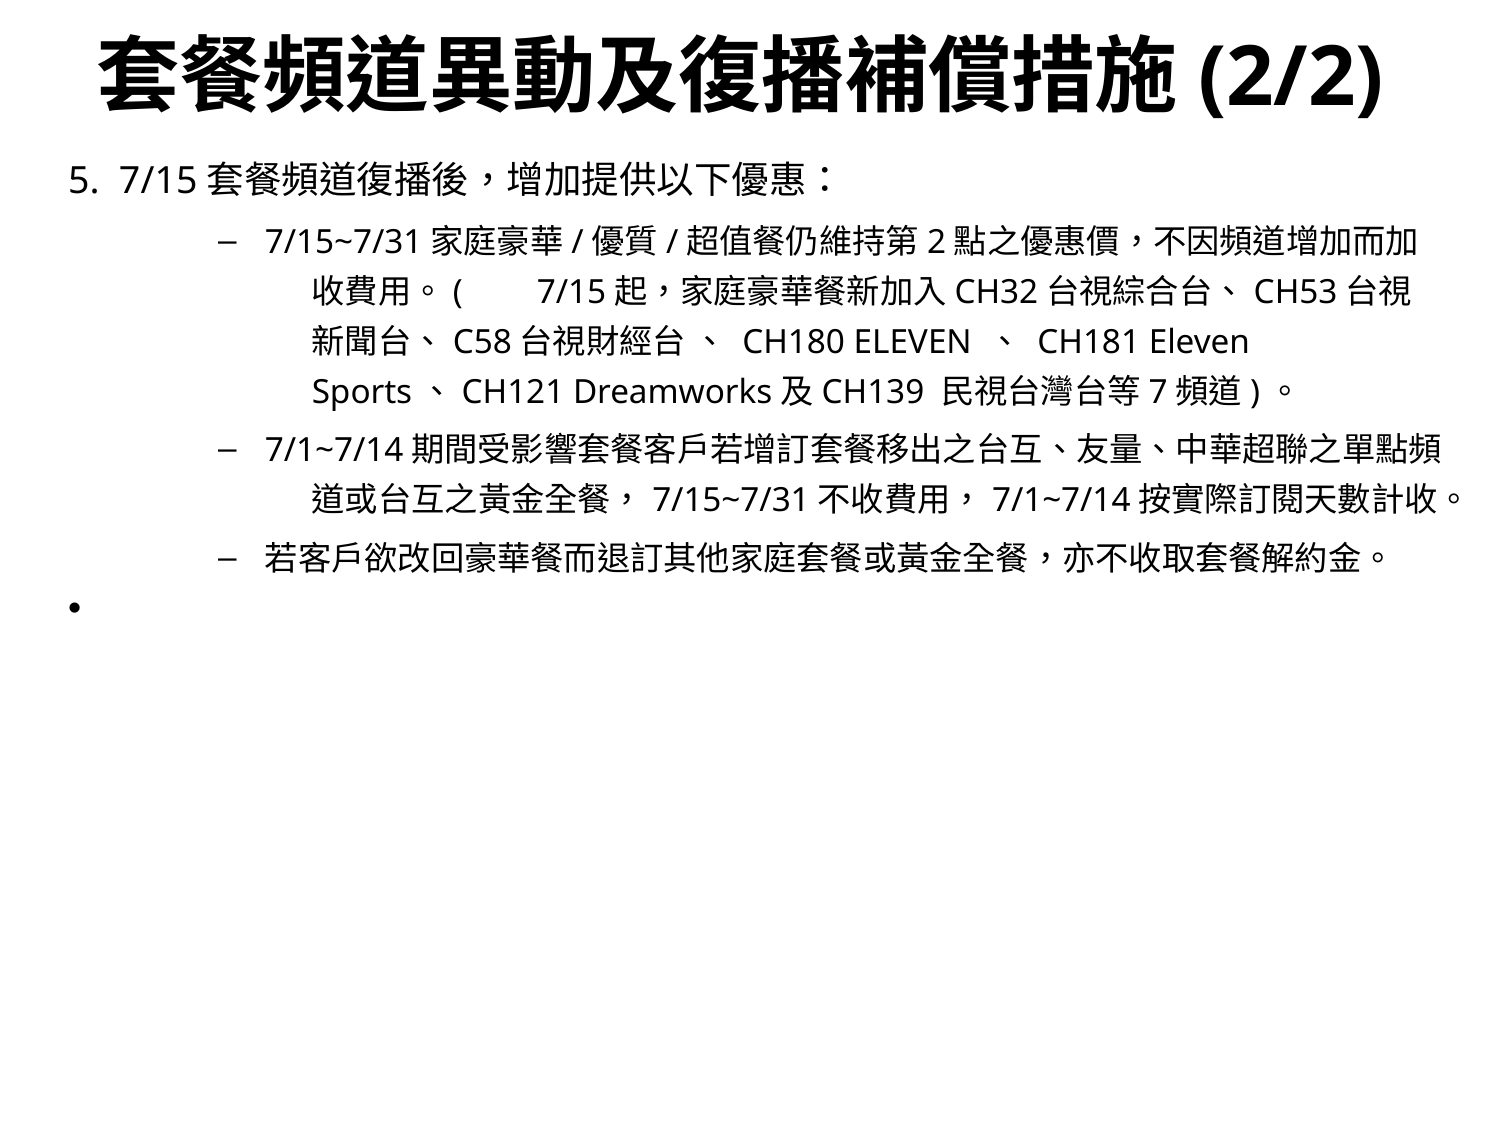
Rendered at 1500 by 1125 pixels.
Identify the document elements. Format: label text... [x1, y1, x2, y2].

list 5. 7/15套餐頻道復播後，增加提供以下優惠： 7/15~7/31家庭豪華/優質/超值餐仍維持第2點之優惠價，不因頻道增加而加收費用。( 7/15起，家庭豪華餐新加入CH32台視綜合台、CH53台視新聞台、C58台視財經台 、 CH180 ELEVEN 、 CH181 Eleven Sports、CH121 Dreamworks及CH139 民視台灣台等7頻道)。 7/1~7/14期間受影響套餐客戶若增訂套餐移出之台互、友量、中華超聯之單點頻道或台互之黃金全餐，7/15~7/31不收費用，7/1~7/14按實際訂閱天數計收。 若客戶欲改回豪華餐而退訂其他家庭套餐或黃金全餐，亦不收取套餐解約金。 [53, 149, 1459, 1059]
title 套餐頻道異動及復播補償措施(2/2) [29, 7, 1452, 138]
